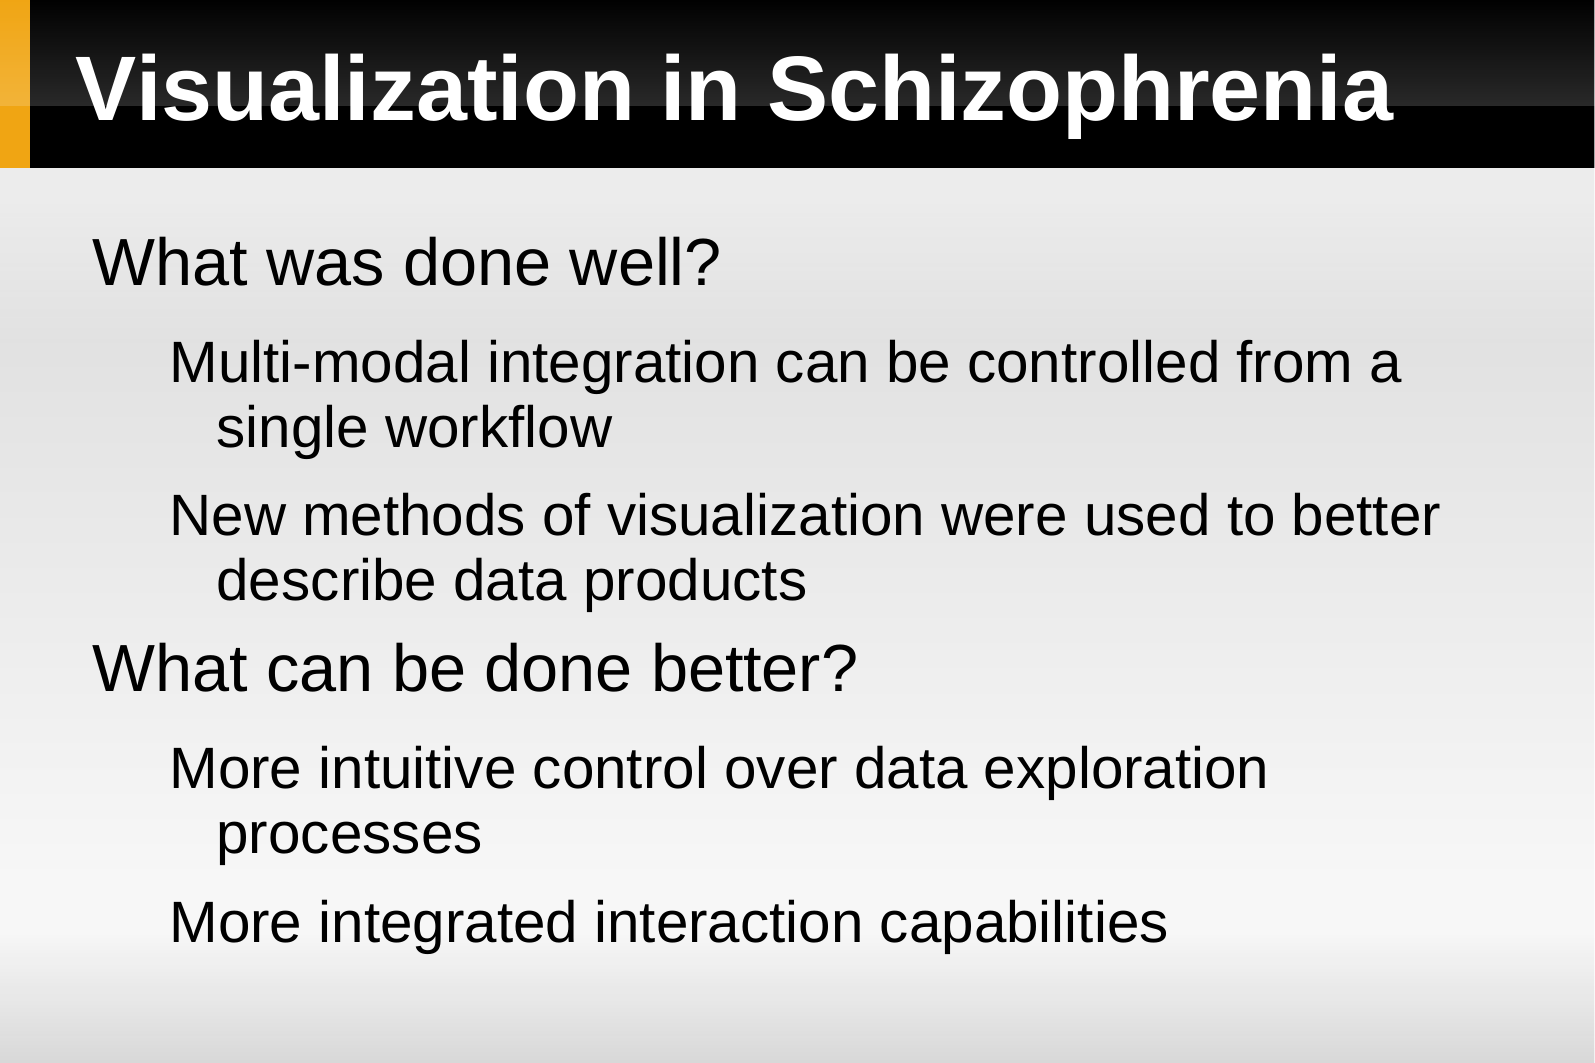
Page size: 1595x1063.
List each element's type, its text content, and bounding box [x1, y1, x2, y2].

picture [0, 0, 1595, 1063]
list What was done well? Multi-modal integration can be controlled from a single workflow New methods of visualization were used to better describe data products [75, 225, 1516, 614]
list What can be done better? More intuitive control over data exploration processes More integrated interaction capabilities [75, 631, 1533, 1040]
title Visualization in Schizophrenia [75, 0, 1510, 178]
